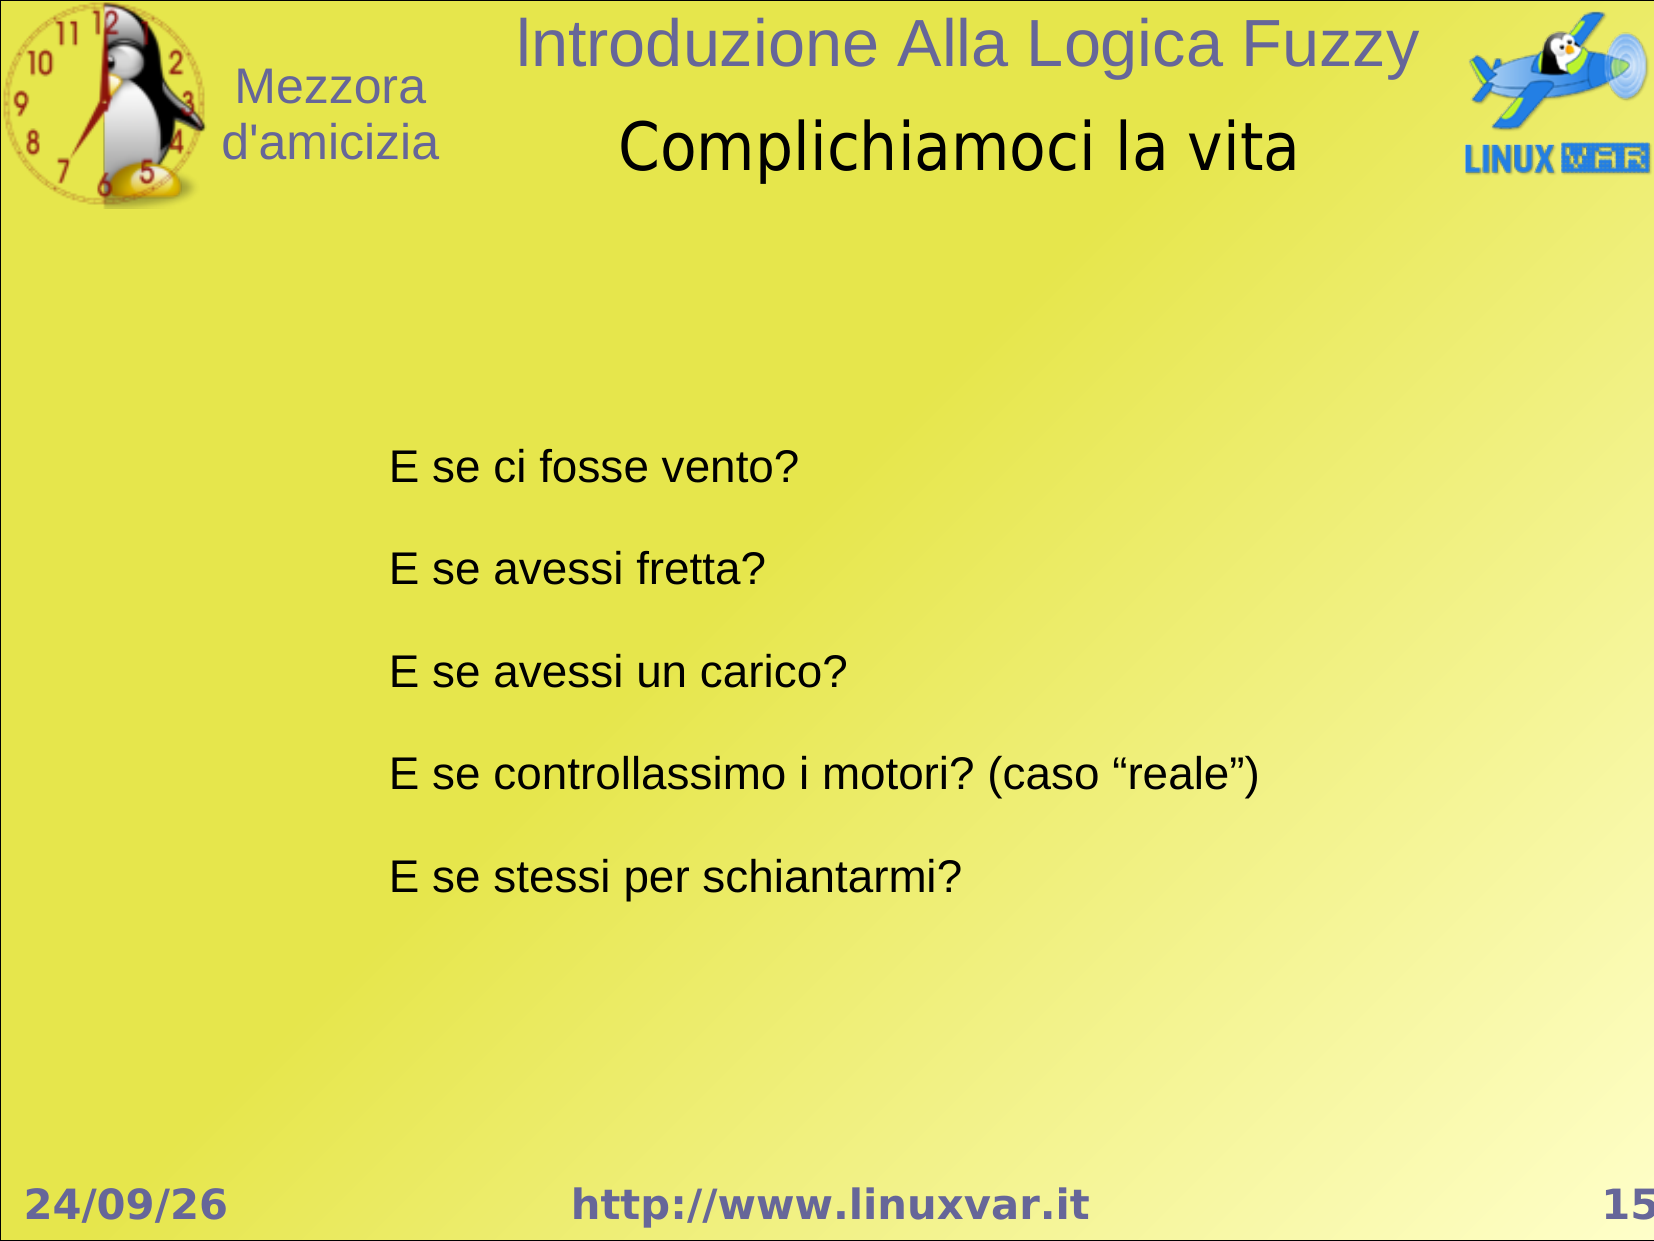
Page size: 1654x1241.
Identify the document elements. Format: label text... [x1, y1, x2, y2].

picture [1464, 0, 1654, 190]
title Complichiamoci la vita [472, 88, 1447, 207]
text_box E se ci fosse vento? E se avessi fretta? E se avessi un carico? E se controllassimo i motori? (caso “reale”) E se stessi per schiantarmi? [361, 382, 1293, 859]
picture [0, 0, 209, 209]
